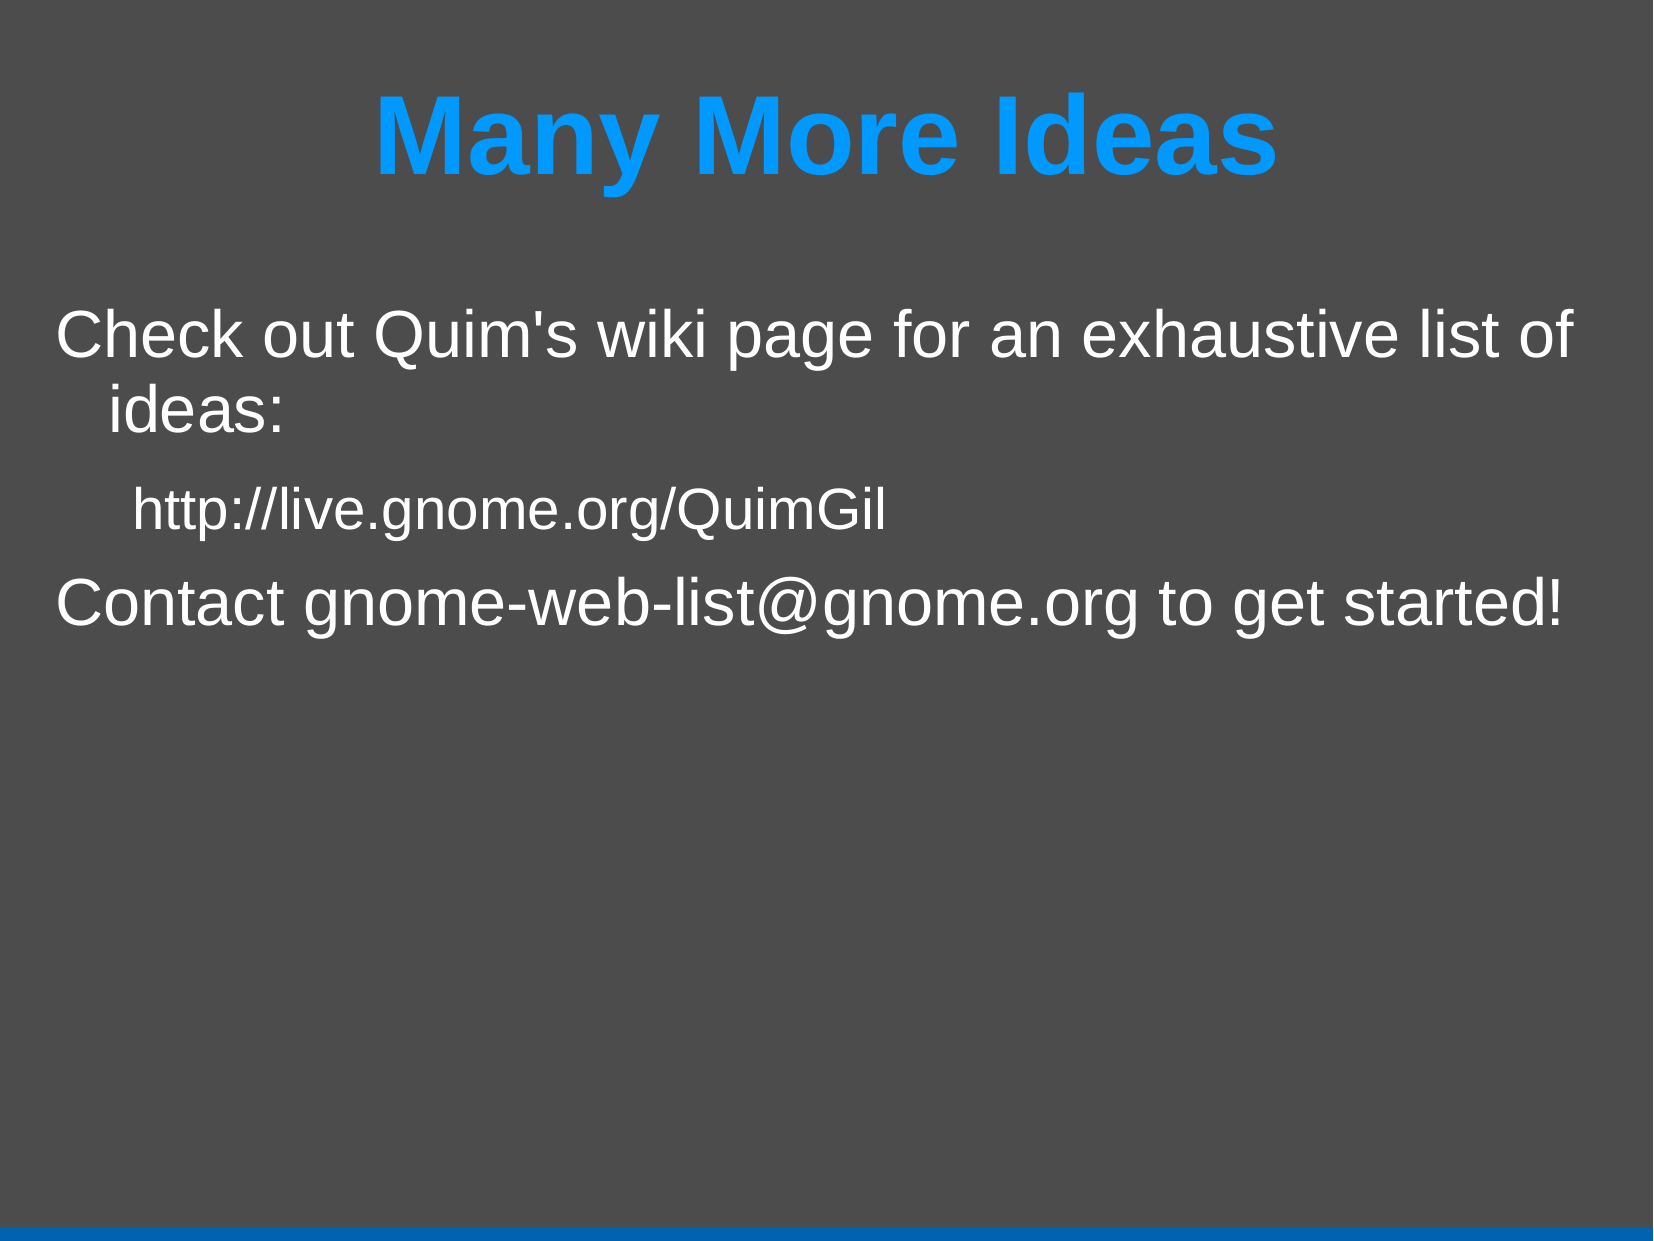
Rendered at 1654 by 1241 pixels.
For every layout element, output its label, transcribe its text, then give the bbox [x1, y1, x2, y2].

list Check out Quim's wiki page for an exhaustive list of ideas: http://live.gnome.org/QuimGil Contact gnome-web-list@gnome.org to get started! [37, 297, 1613, 1163]
title Many More Ideas [121, 32, 1533, 240]
